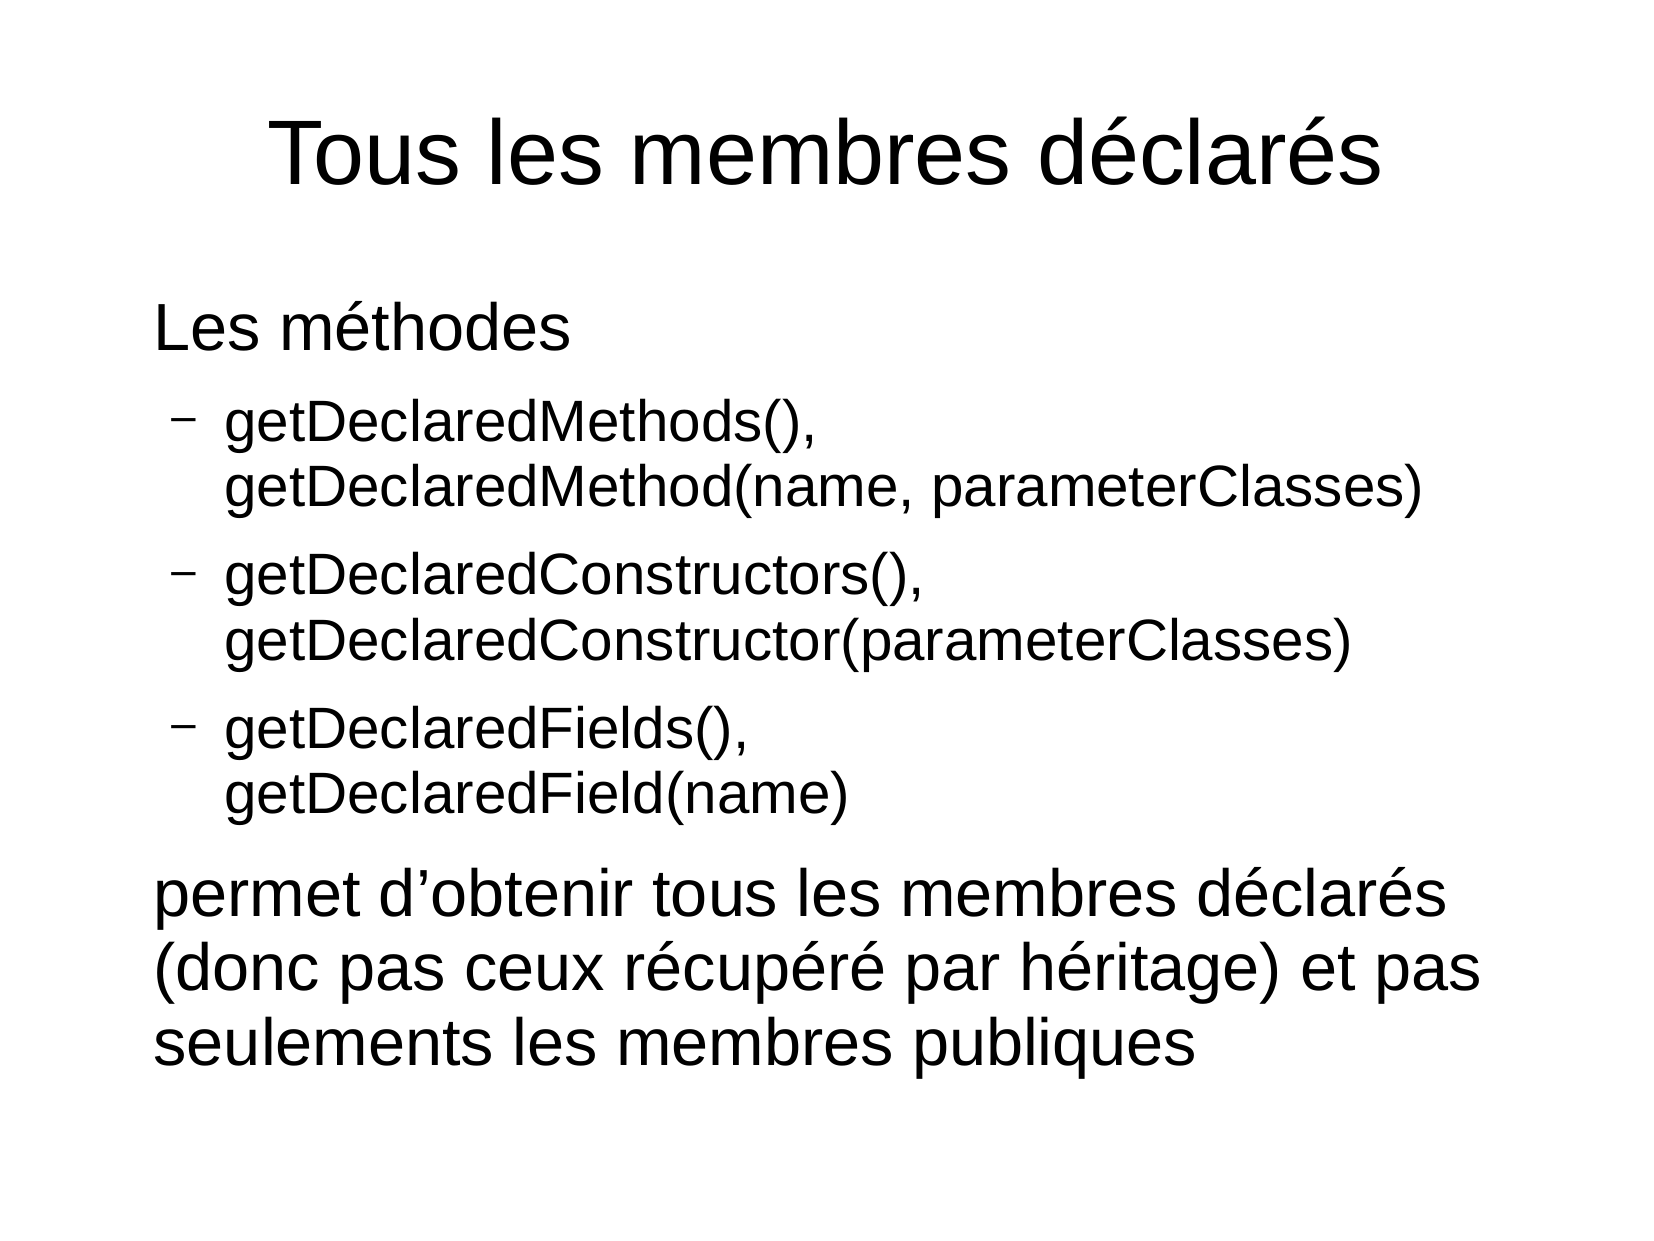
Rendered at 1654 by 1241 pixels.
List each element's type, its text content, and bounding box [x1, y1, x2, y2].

title Tous les membres déclarés [82, 49, 1571, 257]
list Les méthodes getDeclaredMethods(), getDeclaredMethod(name, parameterClasses) getDeclaredConstructors(), getDeclaredConstructor(parameterClasses) getDeclaredFields(), getDeclaredField(name) permet d’obtenir tous les membres déclarés (donc pas ceux récupéré par héritage) et pas seulements les membres publiques [82, 290, 1576, 1141]
